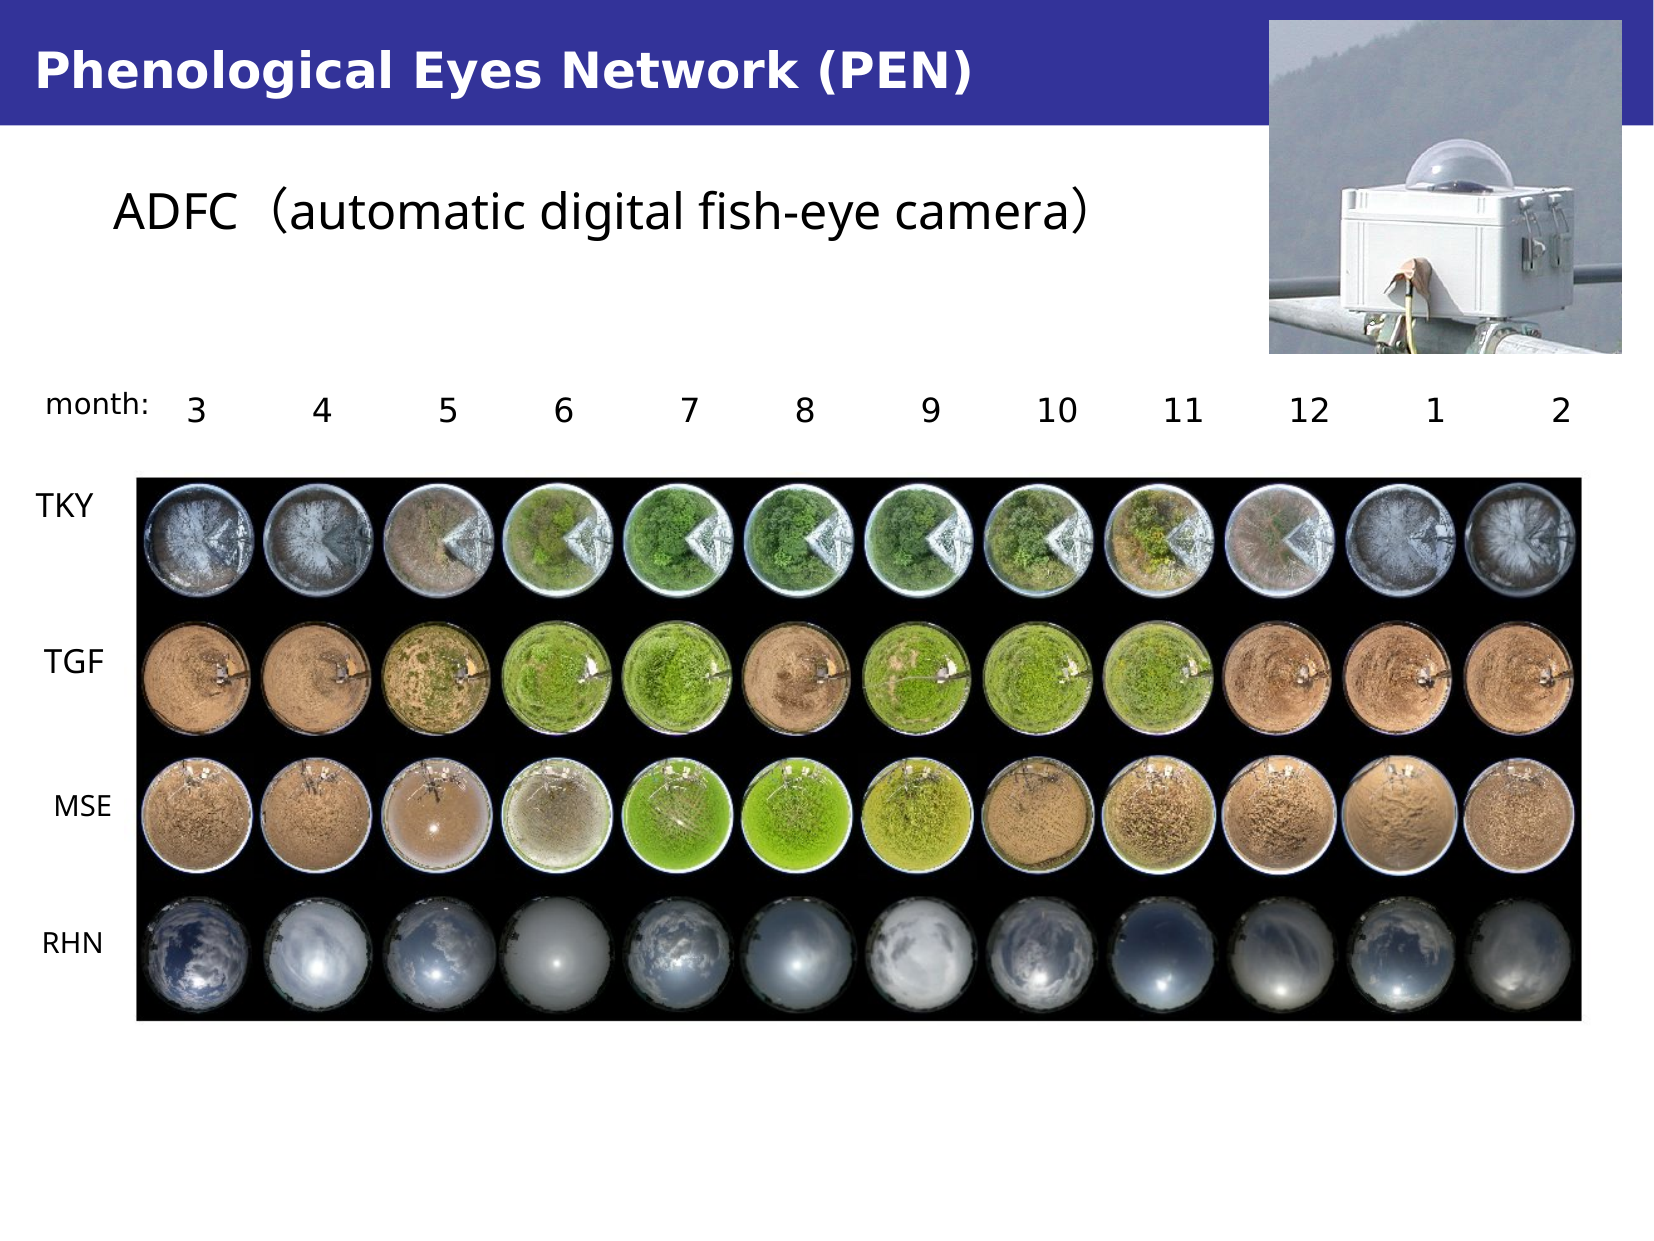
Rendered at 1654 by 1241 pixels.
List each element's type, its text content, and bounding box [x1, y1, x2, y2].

text_box Phenological Eyes Network (PEN) [19, 34, 1101, 108]
text_box TKY [19, 476, 124, 575]
text_box [0, 0, 1654, 126]
text_box TGF [0, 632, 124, 690]
text_box month: [30, 379, 165, 430]
text_box 3 4 5 6 7 8 9 10 11 12 1 2 [171, 384, 1654, 439]
text_box RHN [0, 916, 124, 969]
text_box MSE [37, 779, 124, 832]
picture [124, 470, 1593, 1034]
picture [1269, 20, 1622, 354]
text_box ADFC（automatic digital fish-eye camera） [98, 164, 1136, 253]
